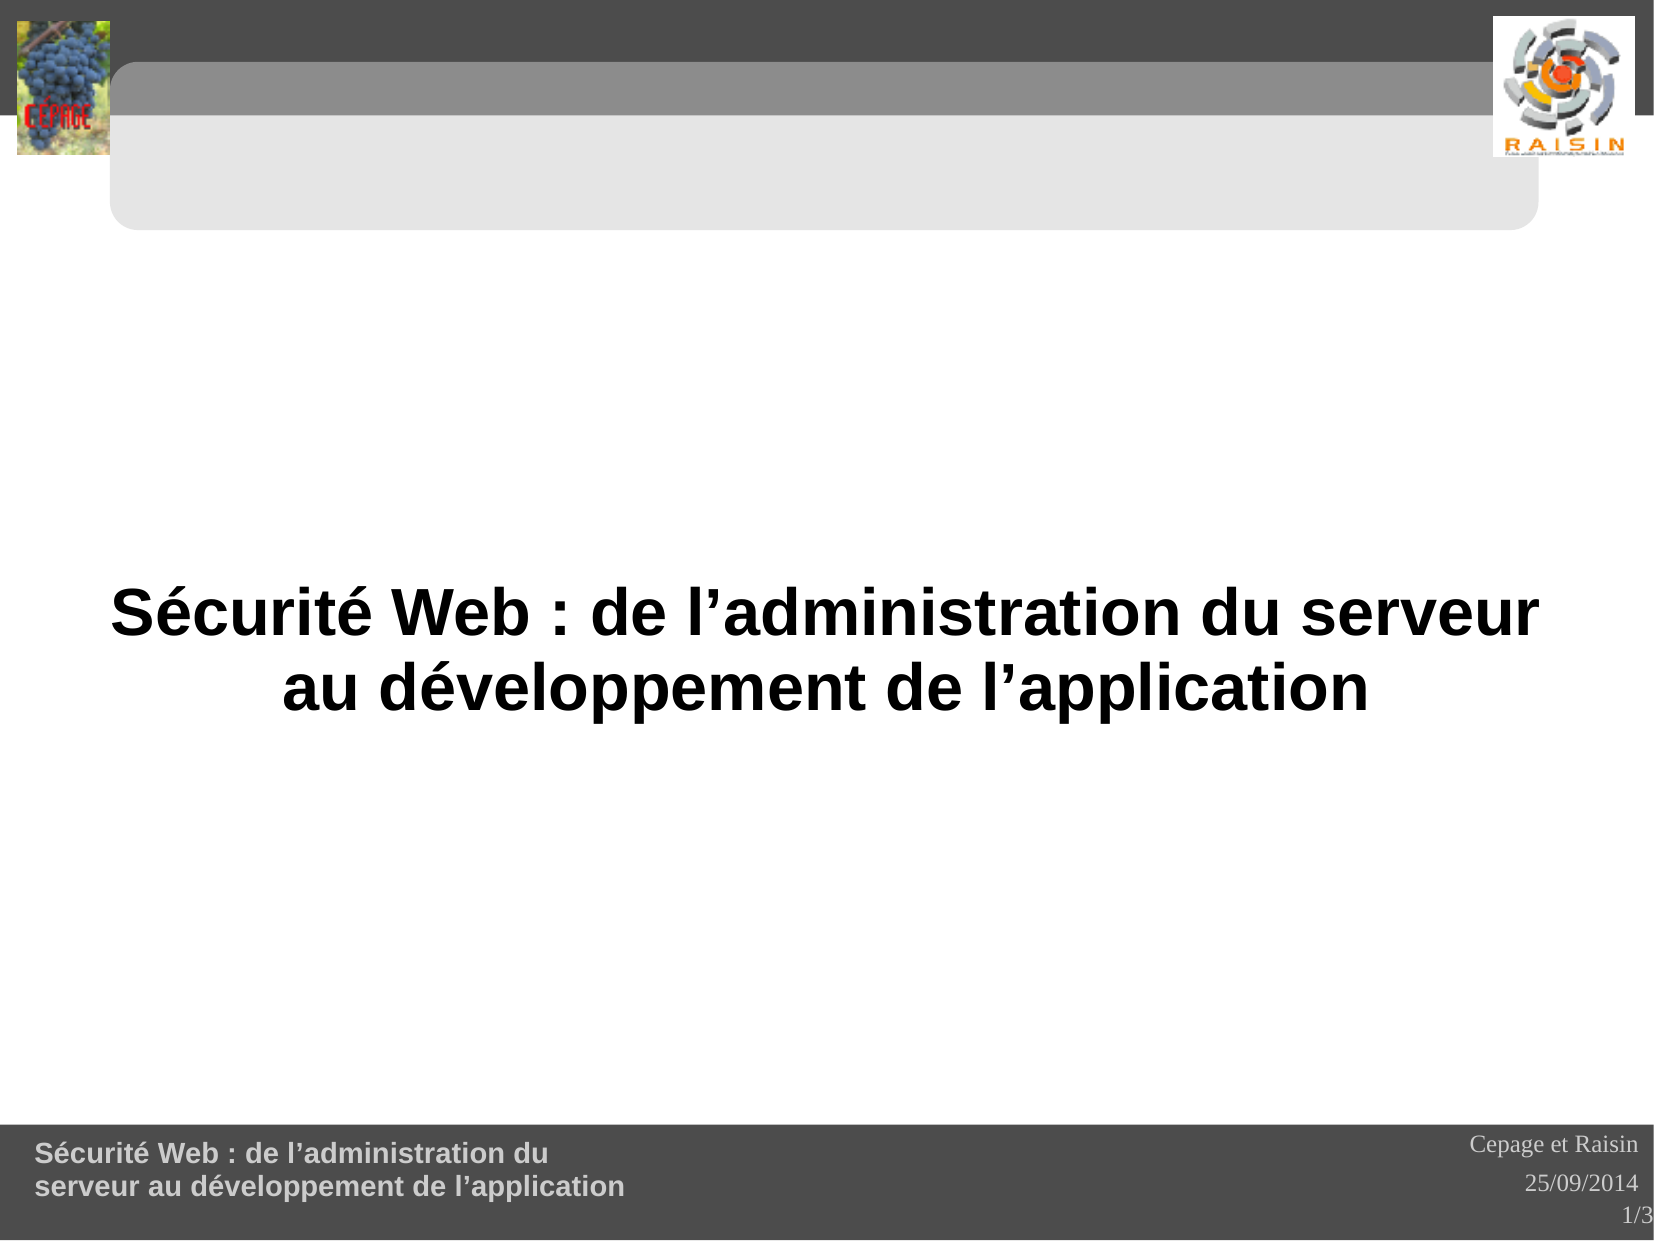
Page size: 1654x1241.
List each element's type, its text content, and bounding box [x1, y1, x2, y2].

subtitle Sécurité Web : de l’administration du serveur au développement de l’application [82, 290, 1571, 1010]
picture [17, 21, 110, 155]
picture [1493, 16, 1635, 157]
